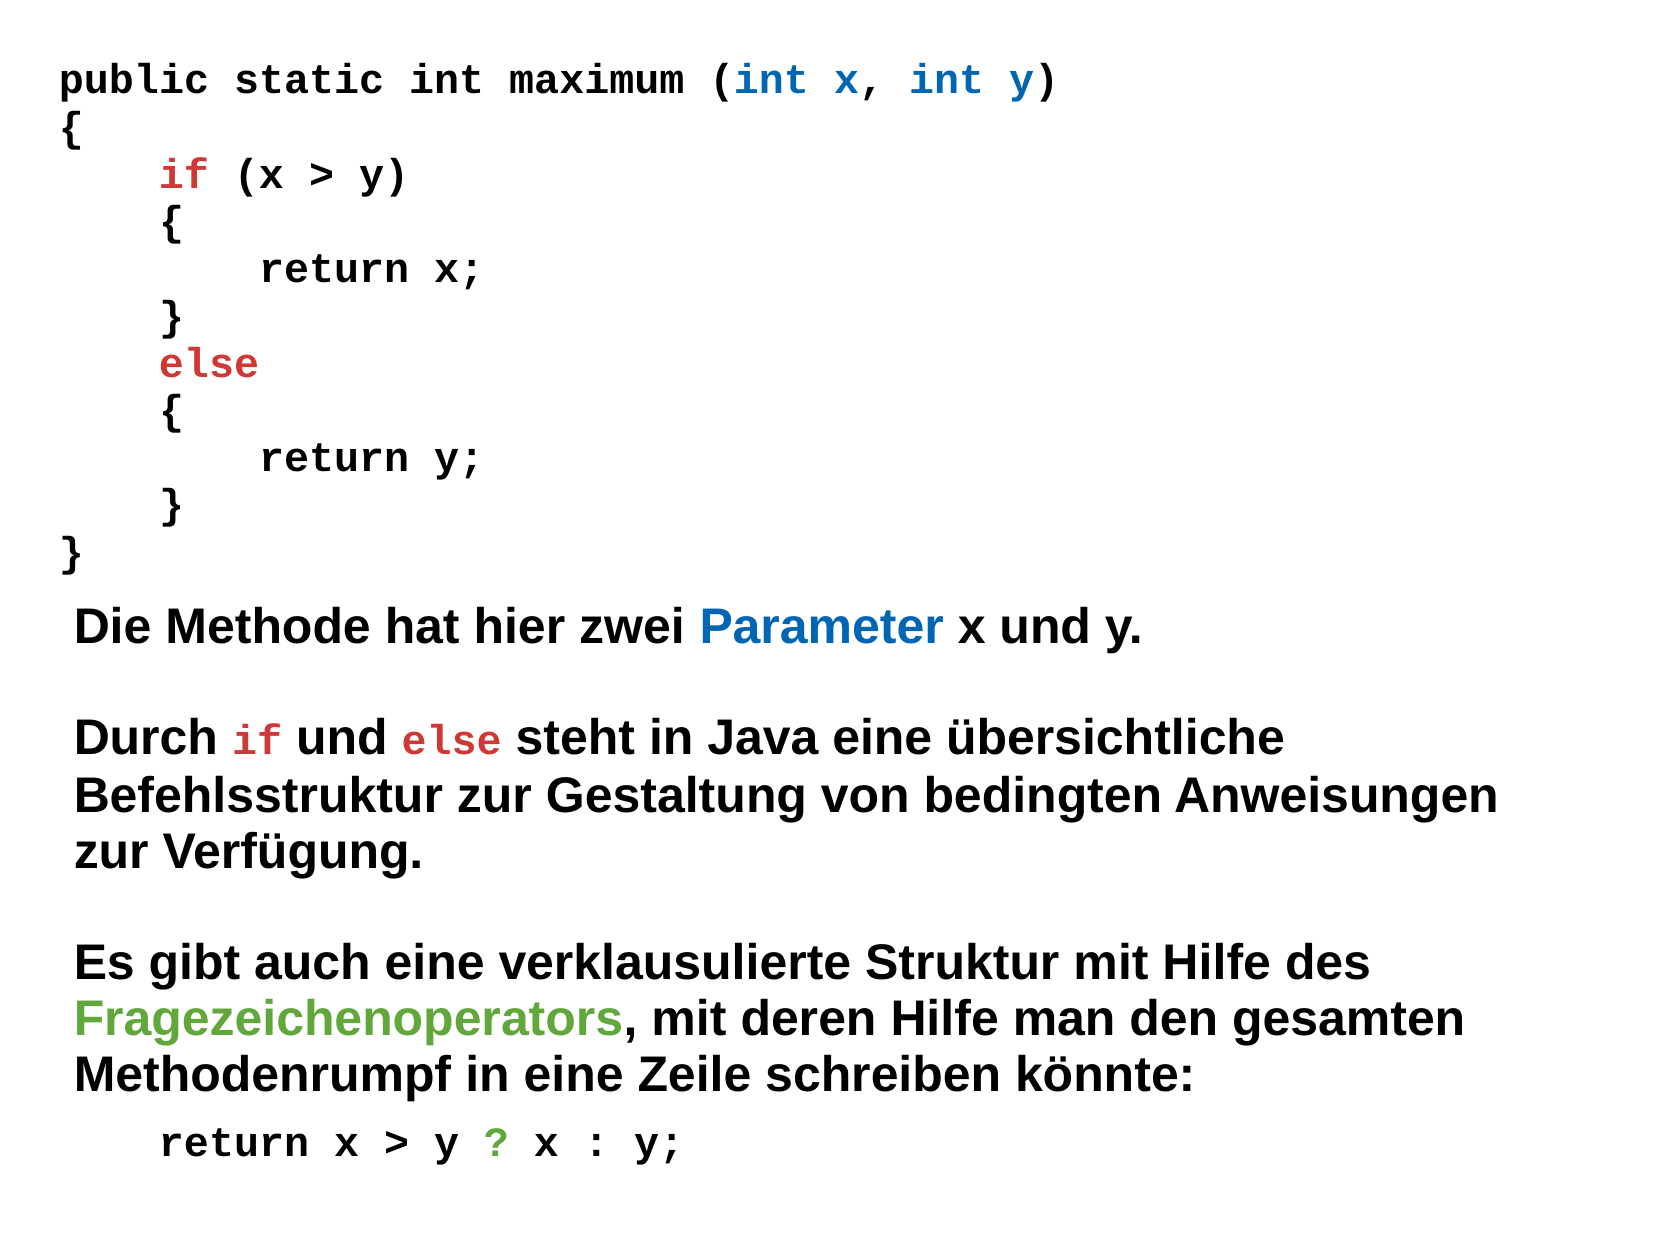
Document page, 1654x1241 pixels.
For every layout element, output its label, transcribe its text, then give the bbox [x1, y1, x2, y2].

text_box Die Methode hat hier zwei Parameter x und y. Durch if und else steht in Java eine übersichtliche Befehlsstruktur zur Gestaltung von bedingten Anweisungen zur Verfügung. Es gibt auch eine verklausulierte Struktur mit Hilfe des Fragezeichenoperators, mit deren Hilfe man den gesamten Methodenrumpf in eine Zeile schreiben könnte: [59, 590, 1595, 1110]
title return x > y ? x : y; [59, 1122, 1595, 1170]
title public static int maximum (int x, int y) { if (x > y) { return x; } else { return y; } } [59, 59, 1595, 579]
